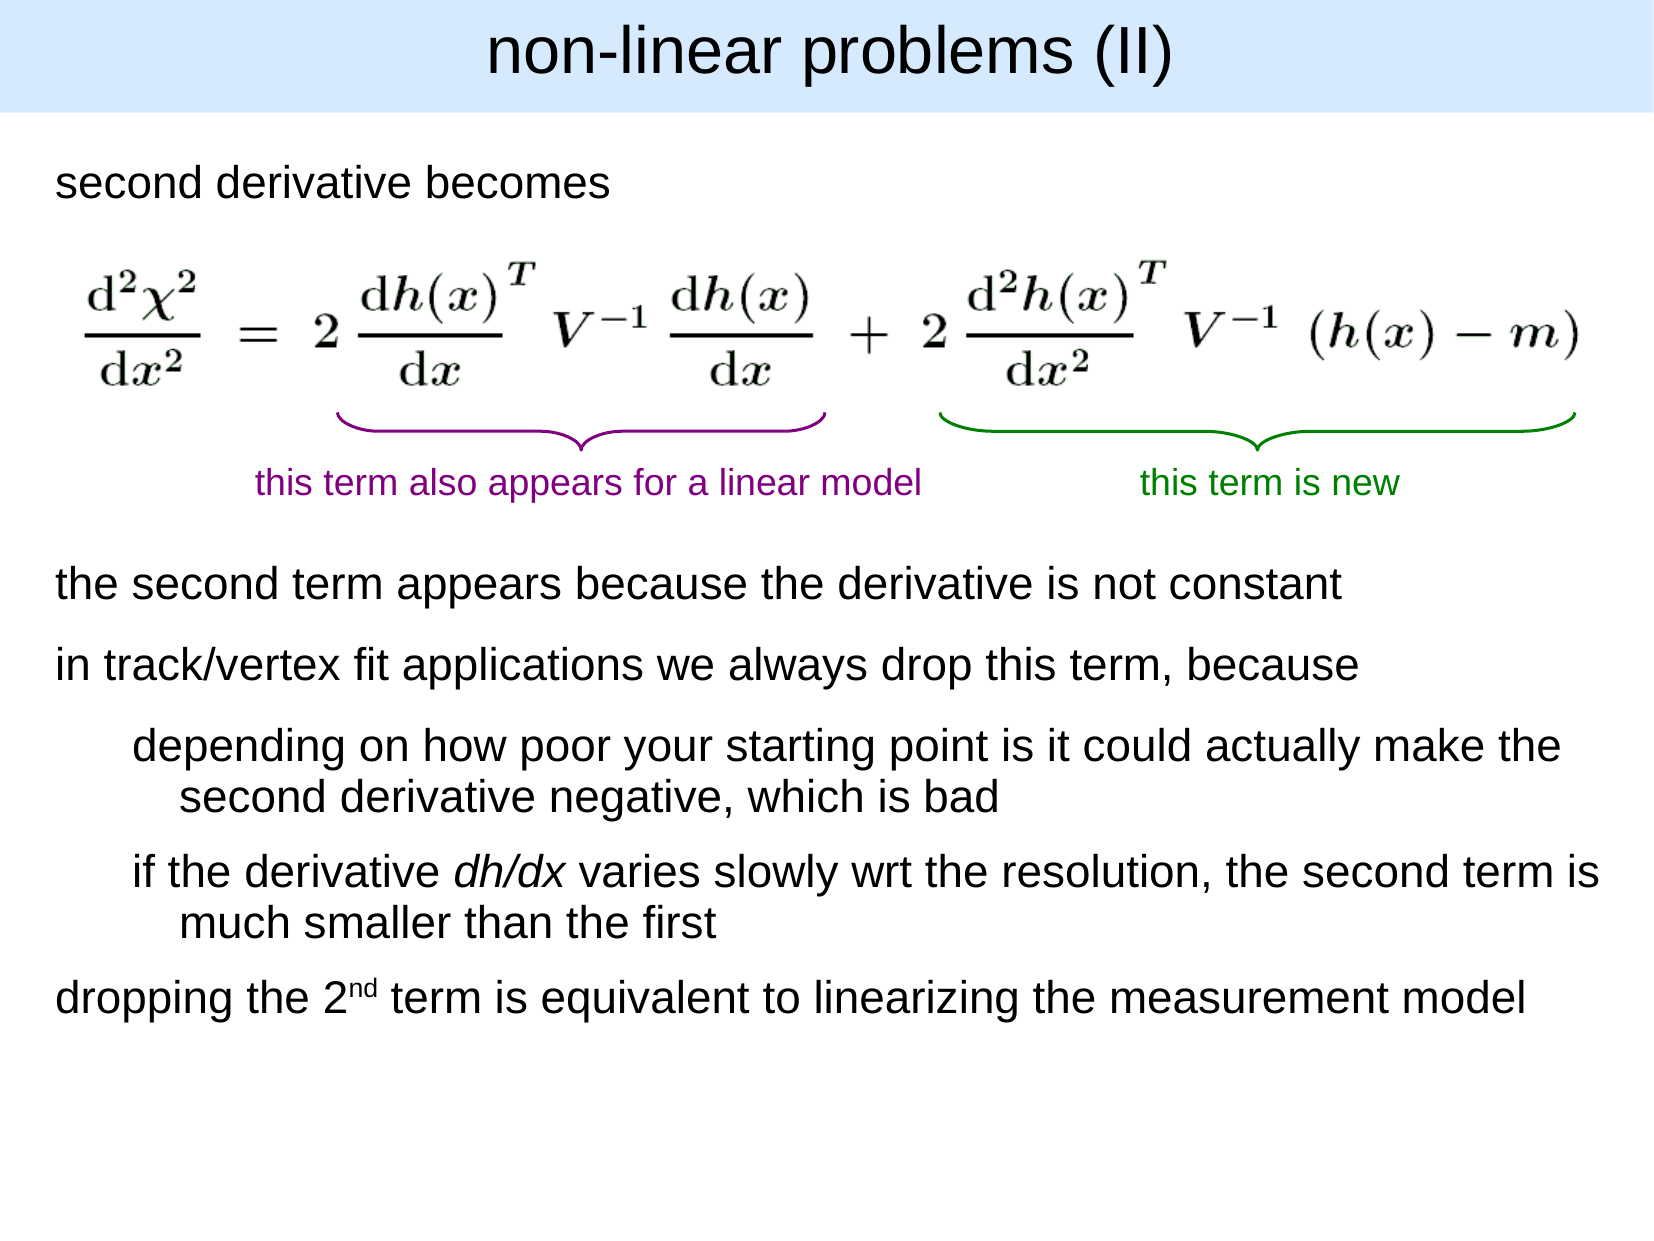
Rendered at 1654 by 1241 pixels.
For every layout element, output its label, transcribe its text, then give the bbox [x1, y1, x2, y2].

list second derivative becomes [37, 156, 1613, 263]
title non-linear problems (II) [86, 0, 1576, 100]
text_box this term is new [1125, 454, 1415, 526]
text_box this term also appears for a linear model [240, 454, 938, 526]
picture [82, 243, 1586, 408]
list the second term appears because the derivative is not constant in track/vertex fit applications we always drop this term, because depending on how poor your starting point is it could actually make the second derivative negative, which is bad if the derivative dh/dx varies slowly wrt the resolution, the second term is much smaller than the first dropping the 2nd term is equivalent to linearizing the measurement model [37, 558, 1613, 1141]
